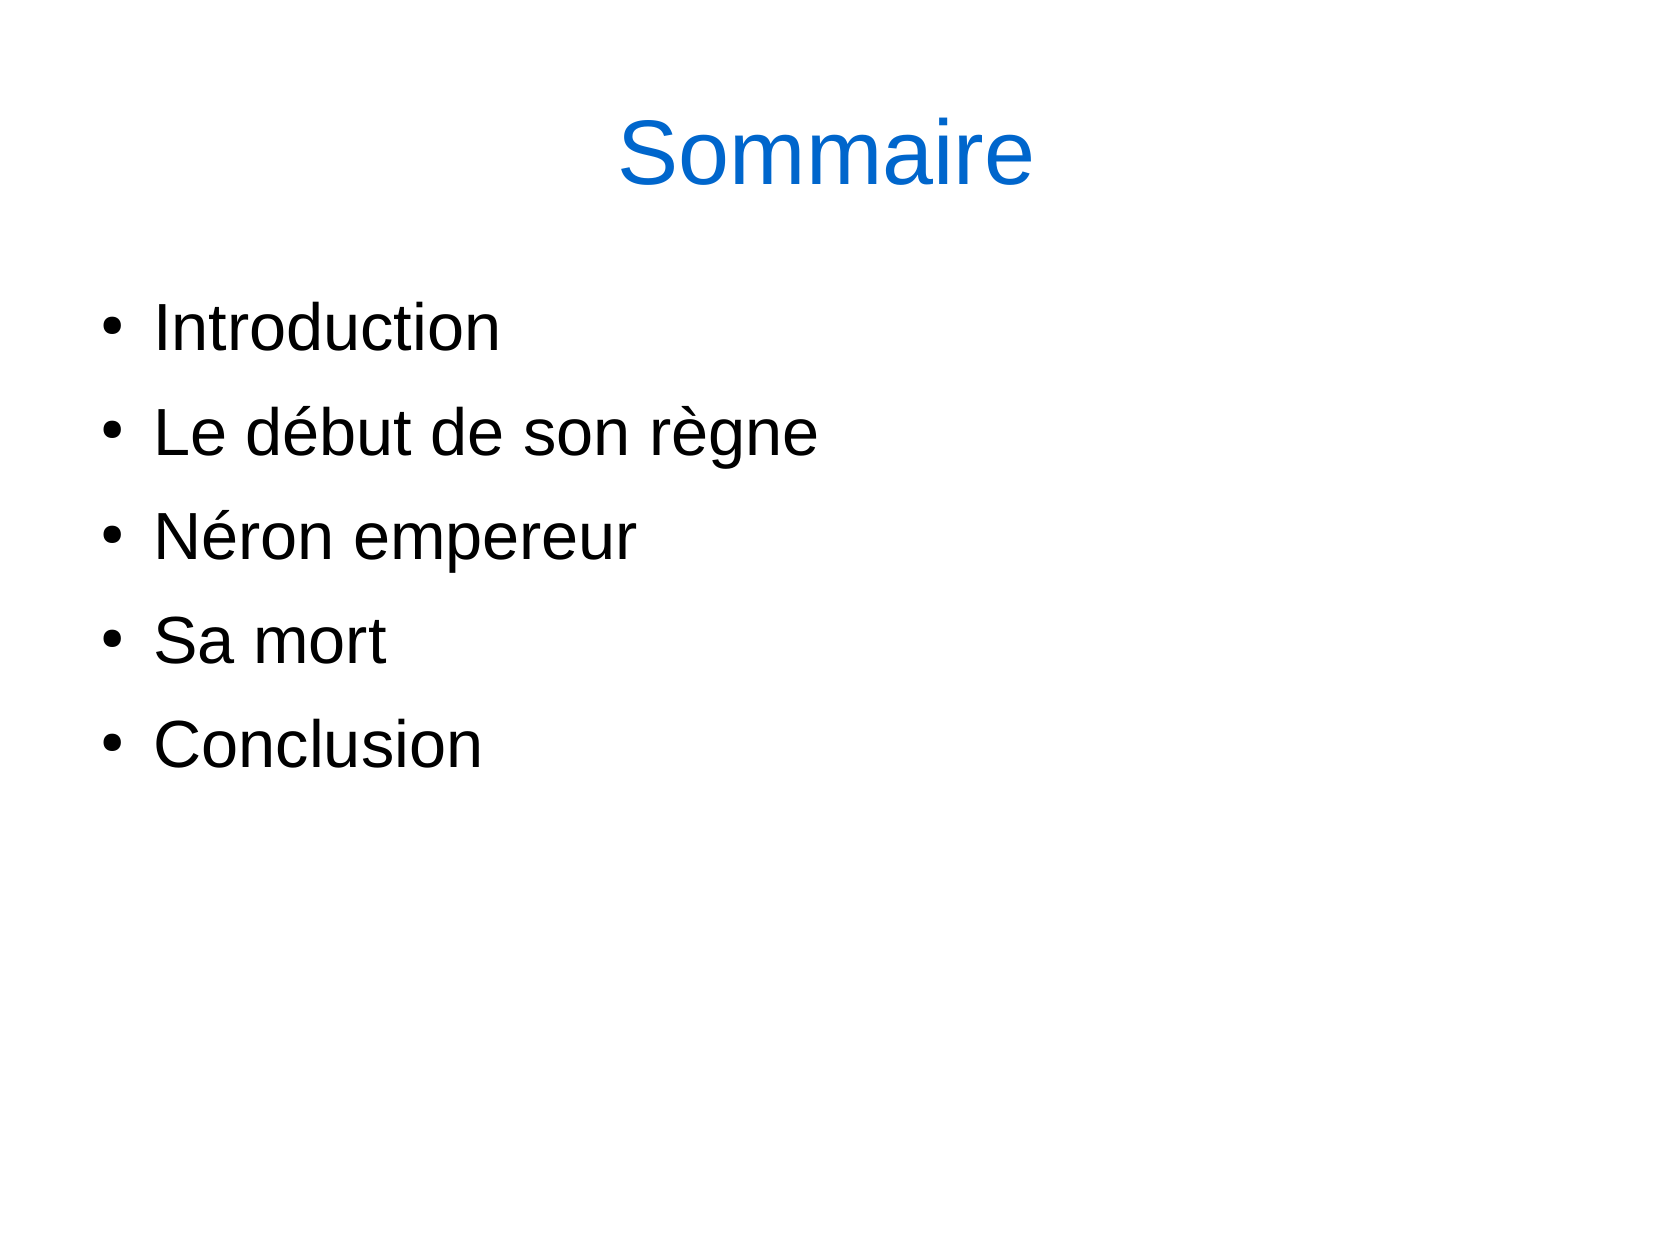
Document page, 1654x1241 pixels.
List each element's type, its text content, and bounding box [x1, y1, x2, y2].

title Sommaire [82, 49, 1571, 257]
list Introduction Le début de son règne Néron empereur Sa mort Conclusion [82, 290, 1571, 1109]
